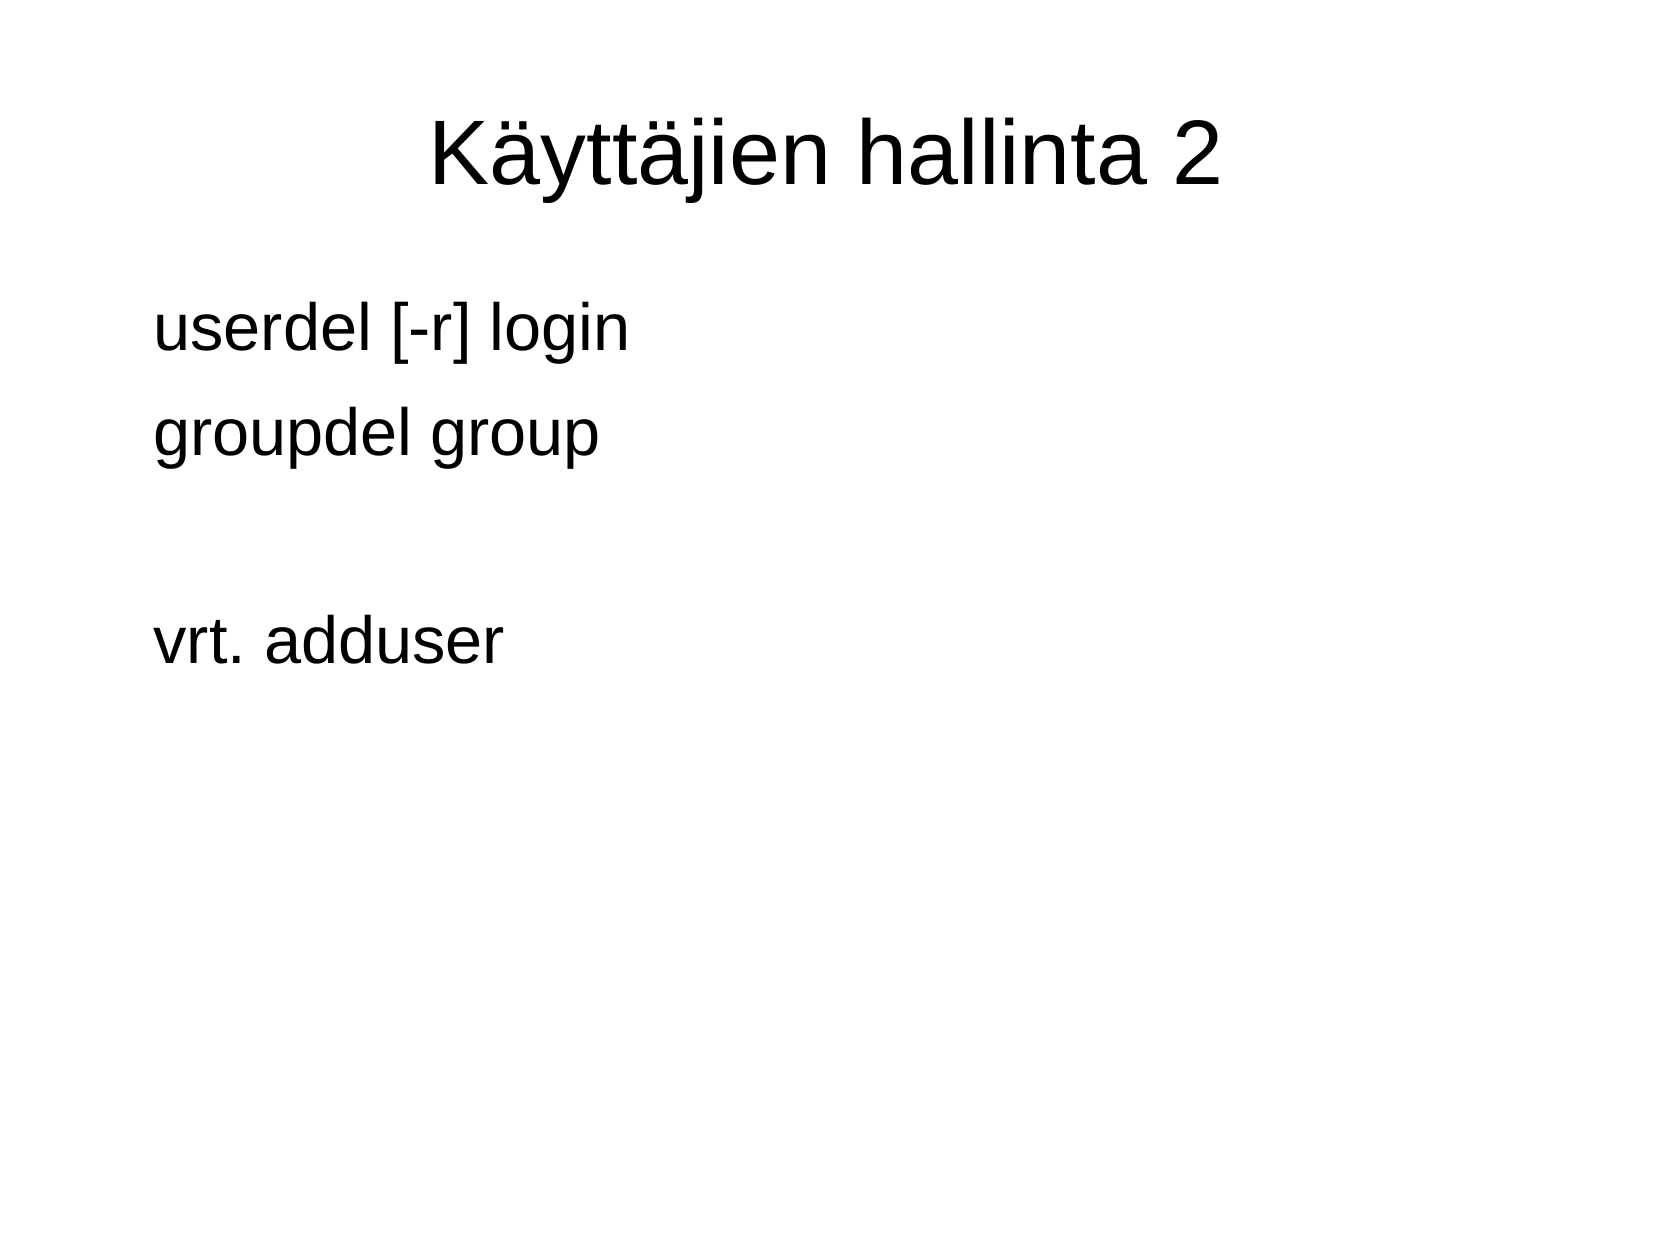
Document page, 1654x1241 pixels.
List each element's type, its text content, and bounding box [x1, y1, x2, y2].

title Käyttäjien hallinta 2 [82, 49, 1571, 257]
list userdel [-r] login groupdel group vrt. adduser [82, 290, 1571, 1010]
